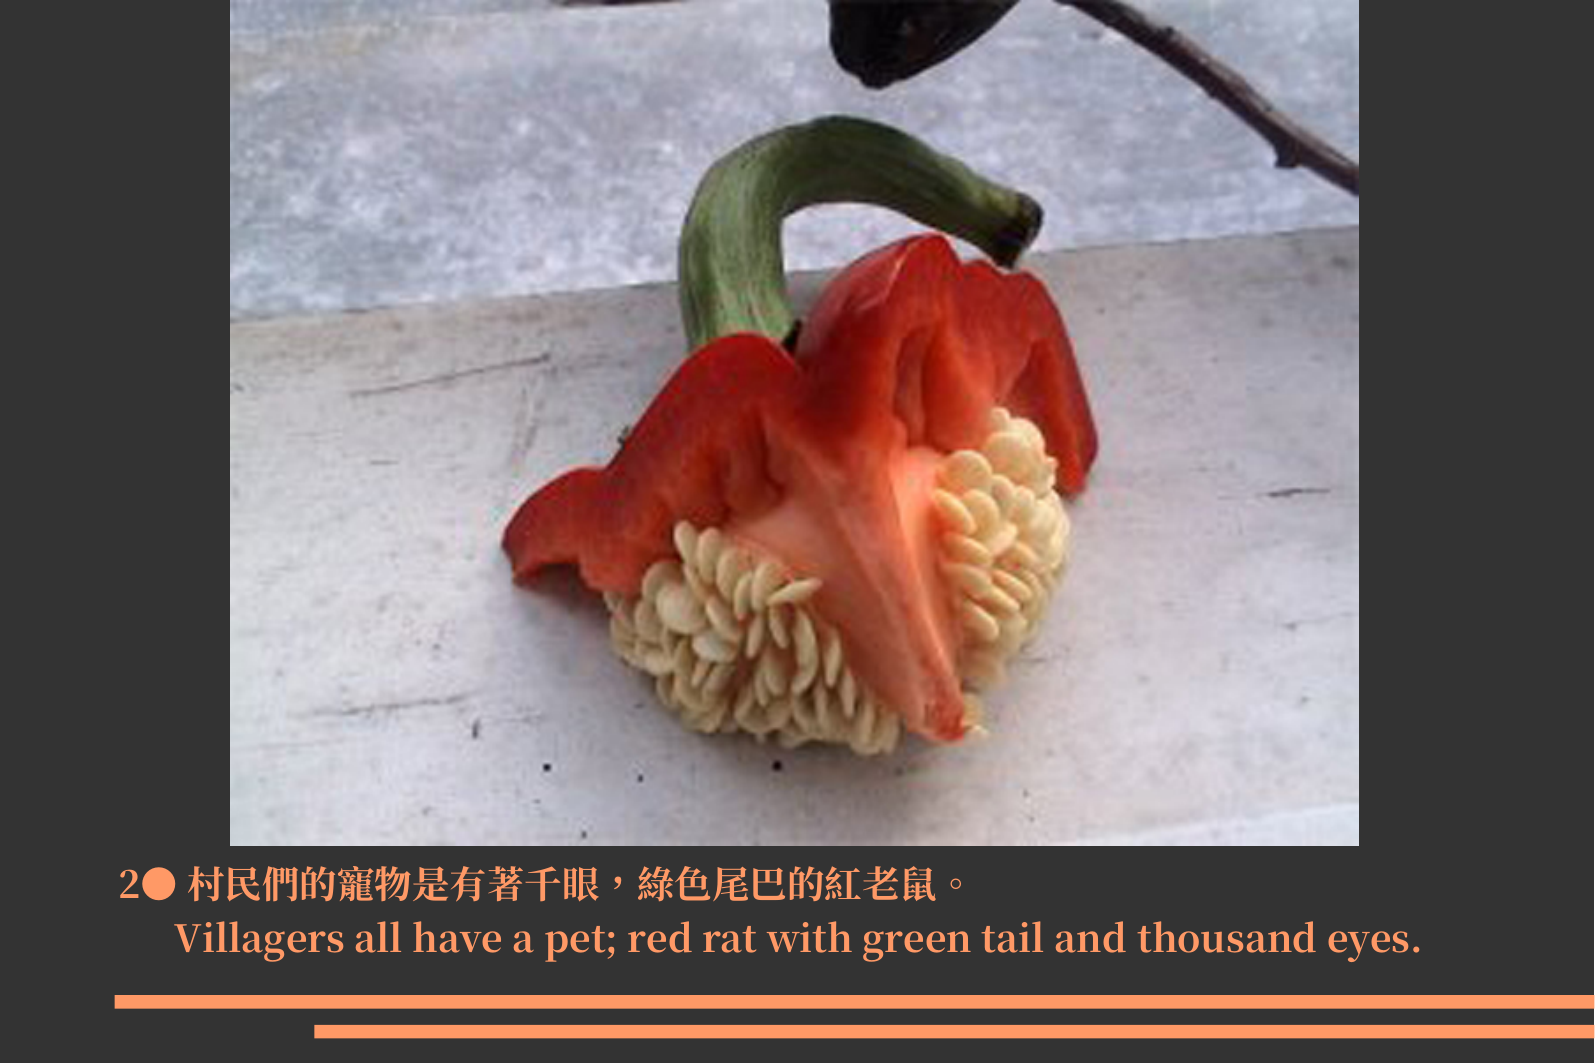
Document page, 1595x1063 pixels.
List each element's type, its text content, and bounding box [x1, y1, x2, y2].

picture [230, 0, 1359, 846]
title 2● 村民們的寵物是有著千眼，綠色尾巴的紅老鼠。 Villagers all have a pet; red rat with green tail and thousand eyes. [118, 850, 1506, 969]
